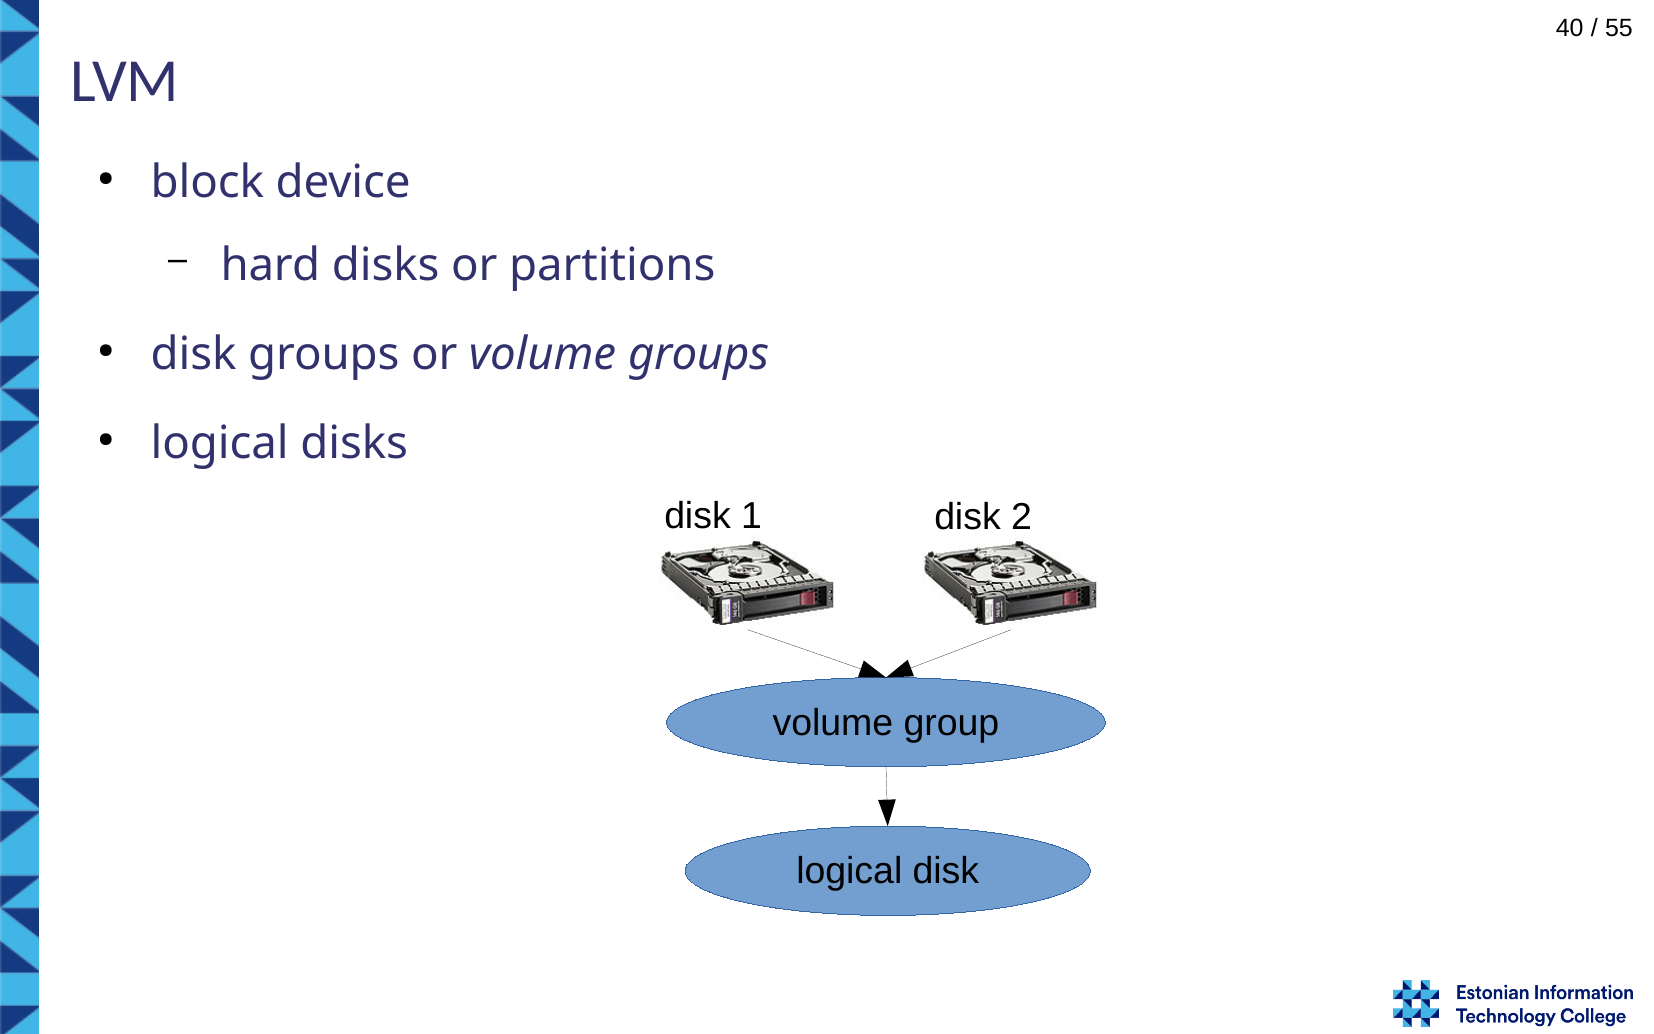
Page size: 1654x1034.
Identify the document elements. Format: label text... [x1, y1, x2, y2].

picture [1393, 980, 1633, 1027]
title LVM [70, 41, 1630, 130]
picture [649, 534, 846, 630]
text_box disk 1 [649, 487, 830, 547]
text_box disk 2 [919, 487, 1123, 548]
text_box logical disk [685, 826, 1091, 916]
text_box volume group [666, 677, 1106, 767]
picture [912, 534, 1109, 630]
list block device hard disks or partitions disk groups or volume groups logical disks [80, 148, 1536, 473]
